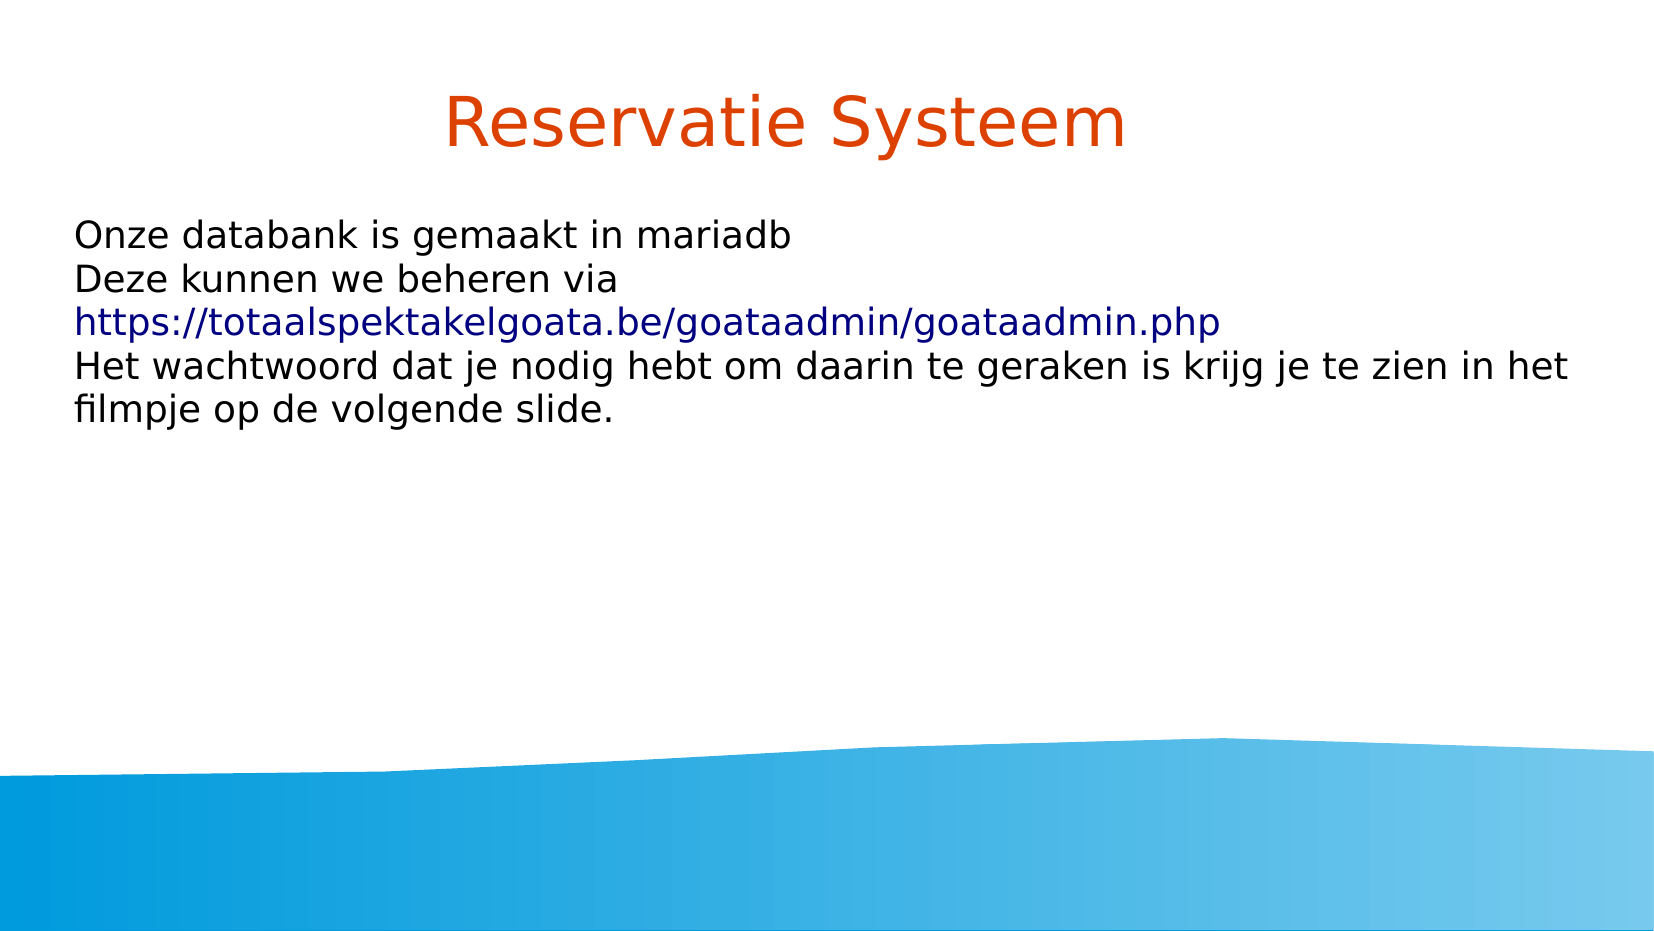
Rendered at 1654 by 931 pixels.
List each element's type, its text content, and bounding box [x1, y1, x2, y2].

title Reservatie Systeem [59, 29, 1536, 206]
text_box Onze databank is gemaakt in mariadb Deze kunnen we beheren via https://totaalspektakelgoata.be/goataadmin/goataadmin.php Het wachtwoord dat je nodig hebt om daarin te geraken is krijg je te zien in het filmpje op de volgende slide. [59, 206, 1595, 827]
